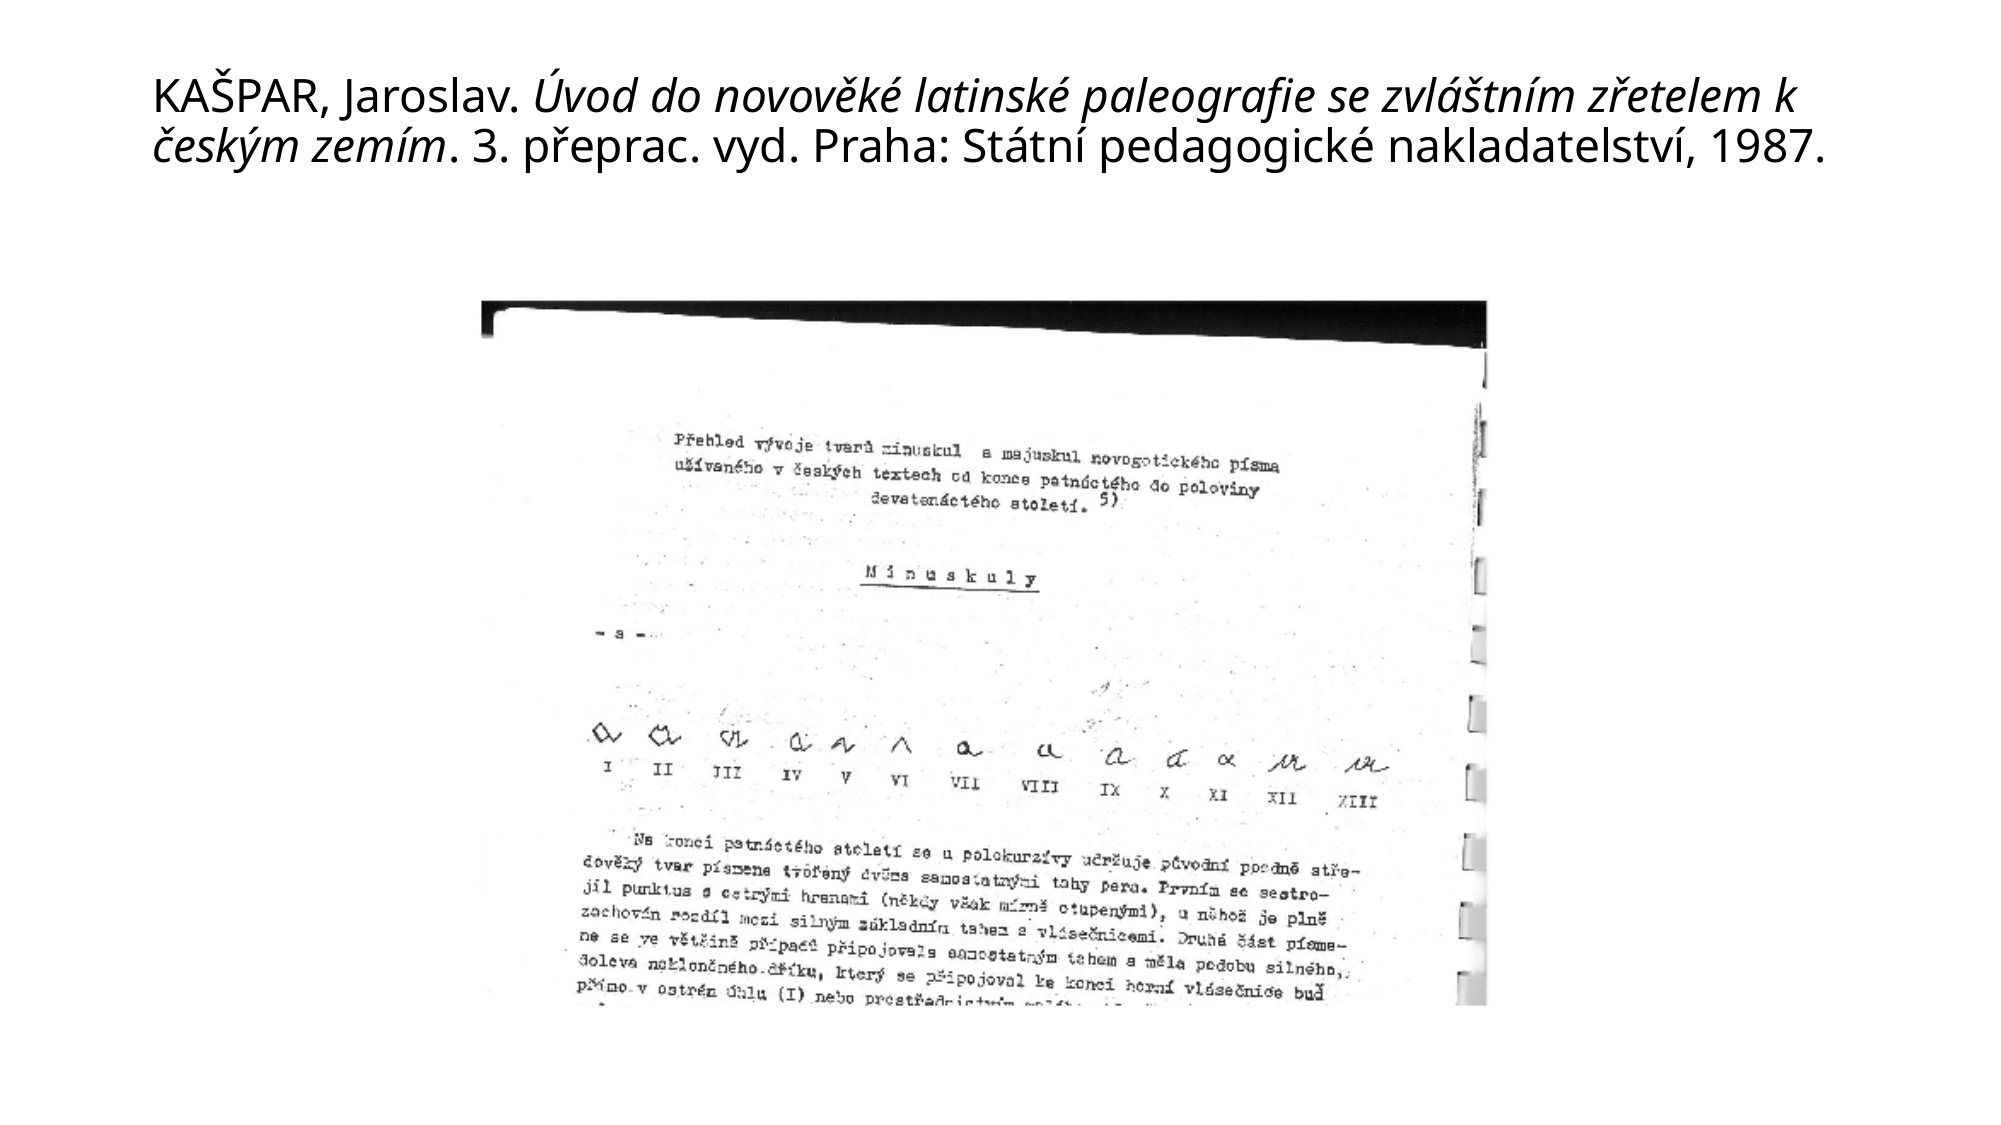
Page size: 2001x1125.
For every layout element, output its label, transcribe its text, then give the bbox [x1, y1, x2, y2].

title KAŠPAR, Jaroslav. Úvod do novověké latinské paleografie se zvláštním zřetelem k českým zemím. 3. přeprac. vyd. Praha: Státní pedagogické nakladatelství, 1987. [137, 59, 1863, 278]
chart [475, 296, 1490, 1011]
